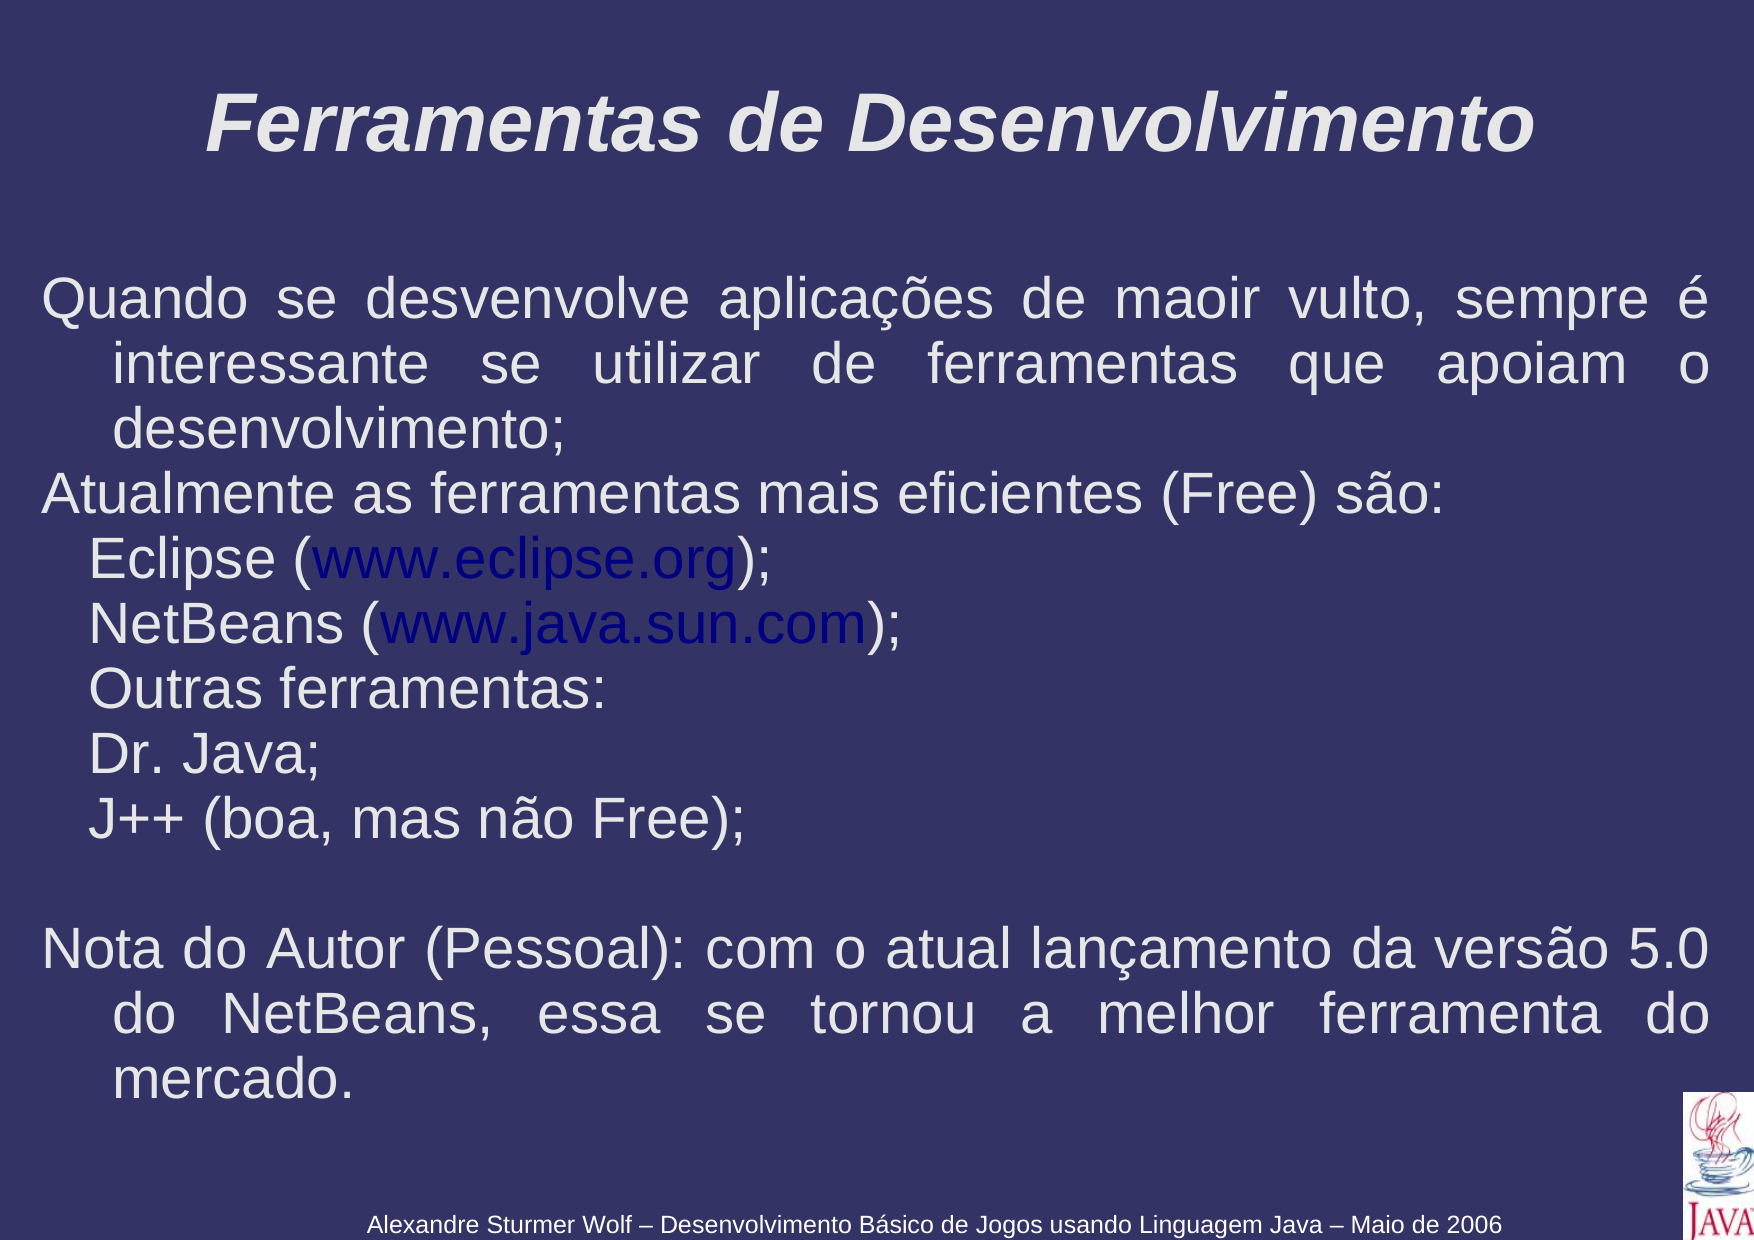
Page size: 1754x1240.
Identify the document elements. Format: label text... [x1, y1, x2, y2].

list Quando se desvenvolve aplicações de maoir vulto, sempre é interessante se utilizar de ferramentas que apoiam o desenvolvimento; Atualmente as ferramentas mais eficientes (Free) são: Eclipse (www.eclipse.org); NetBeans (www.java.sun.com); Outras ferramentas: Dr. Java; J++ (boa, mas não Free); Nota do Autor (Pessoal): com o atual lançamento da versão 5.0 do NetBeans, essa se tornou a melhor ferramenta do mercado. [29, 265, 1713, 1182]
title Ferramentas de Desenvolvimento [29, 19, 1713, 227]
picture [1683, 1092, 1754, 1240]
